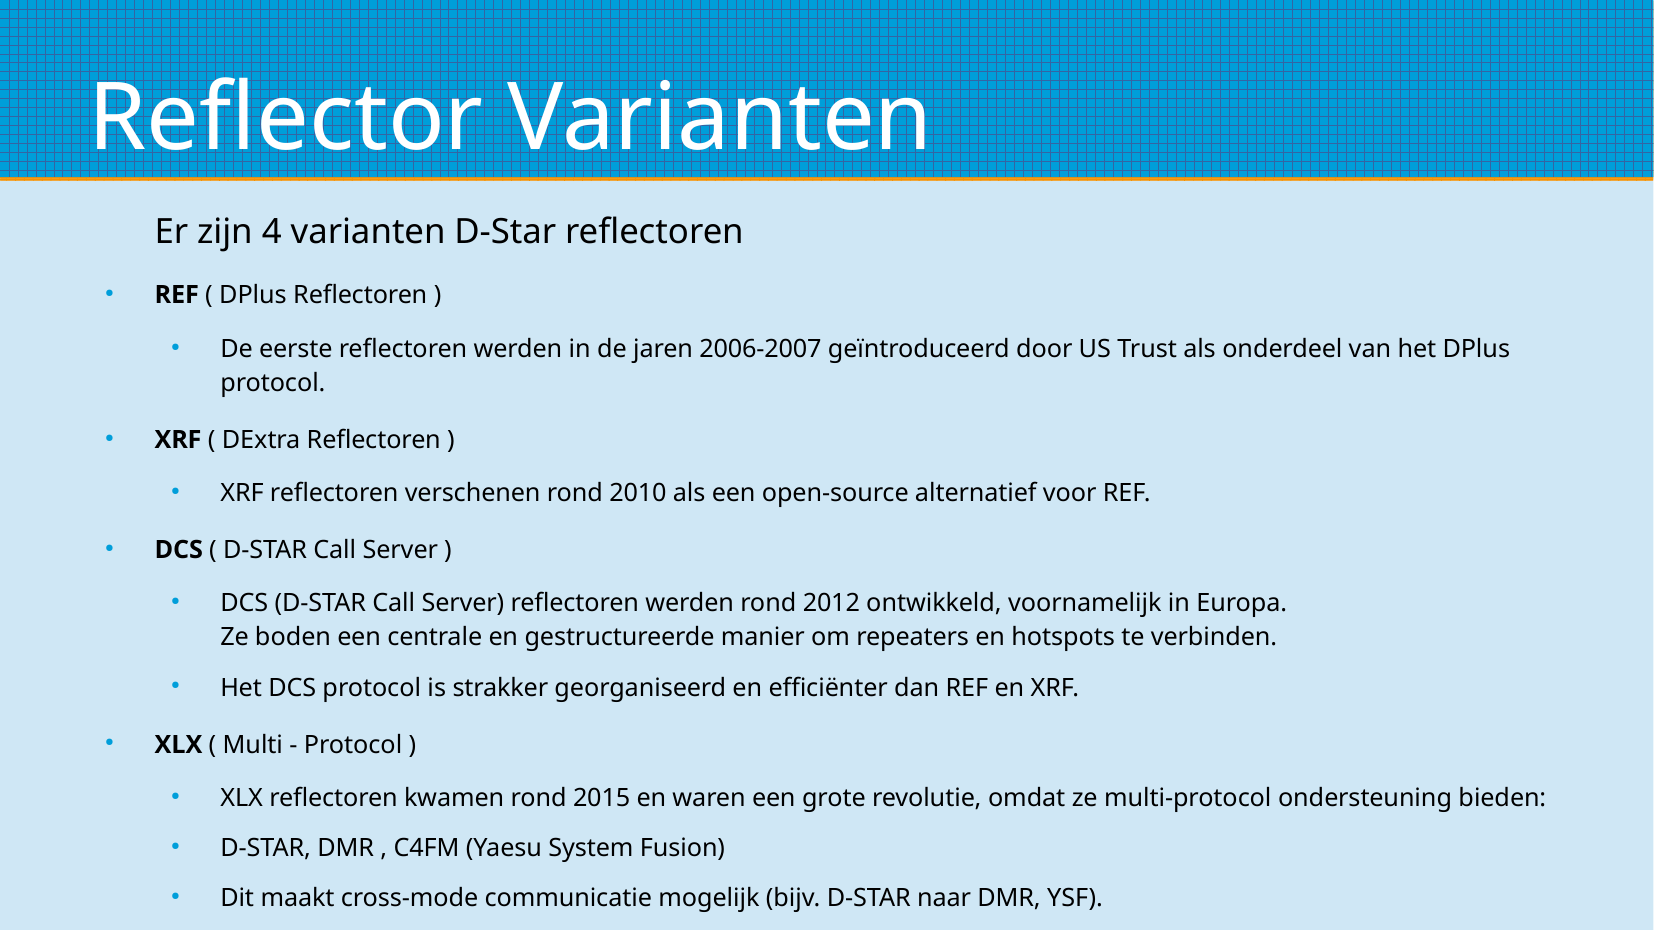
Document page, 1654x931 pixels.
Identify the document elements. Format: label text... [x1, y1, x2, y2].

title Reflector Varianten [88, 14, 1565, 178]
list Er zijn 4 varianten D-Star reflectoren REF ( DPlus Reflectoren ) De eerste reflectoren werden in de jaren 2006-2007 geïntroduceerd door US Trust als onderdeel van het DPlus protocol. XRF ( DExtra Reflectoren ) XRF reflectoren verschenen rond 2010 als een open-source alternatief voor REF. DCS ( D-STAR Call Server ) DCS (D-STAR Call Server) reflectoren werden rond 2012 ontwikkeld, voornamelijk in Europa. Ze boden een centrale en gestructureerde manier om repeaters en hotspots te verbinden. Het DCS protocol is strakker georganiseerd en efficiënter dan REF en XRF. XLX ( Multi - Protocol ) XLX reflectoren kwamen rond 2015 en waren een grote revolutie, omdat ze multi-protocol ondersteuning bieden: D-STAR, DMR , C4FM (Yaesu System Fusion) Dit maakt cross-mode communicatie mogelijk (bijv. D-STAR naar DMR, YSF). [88, 206, 1565, 916]
